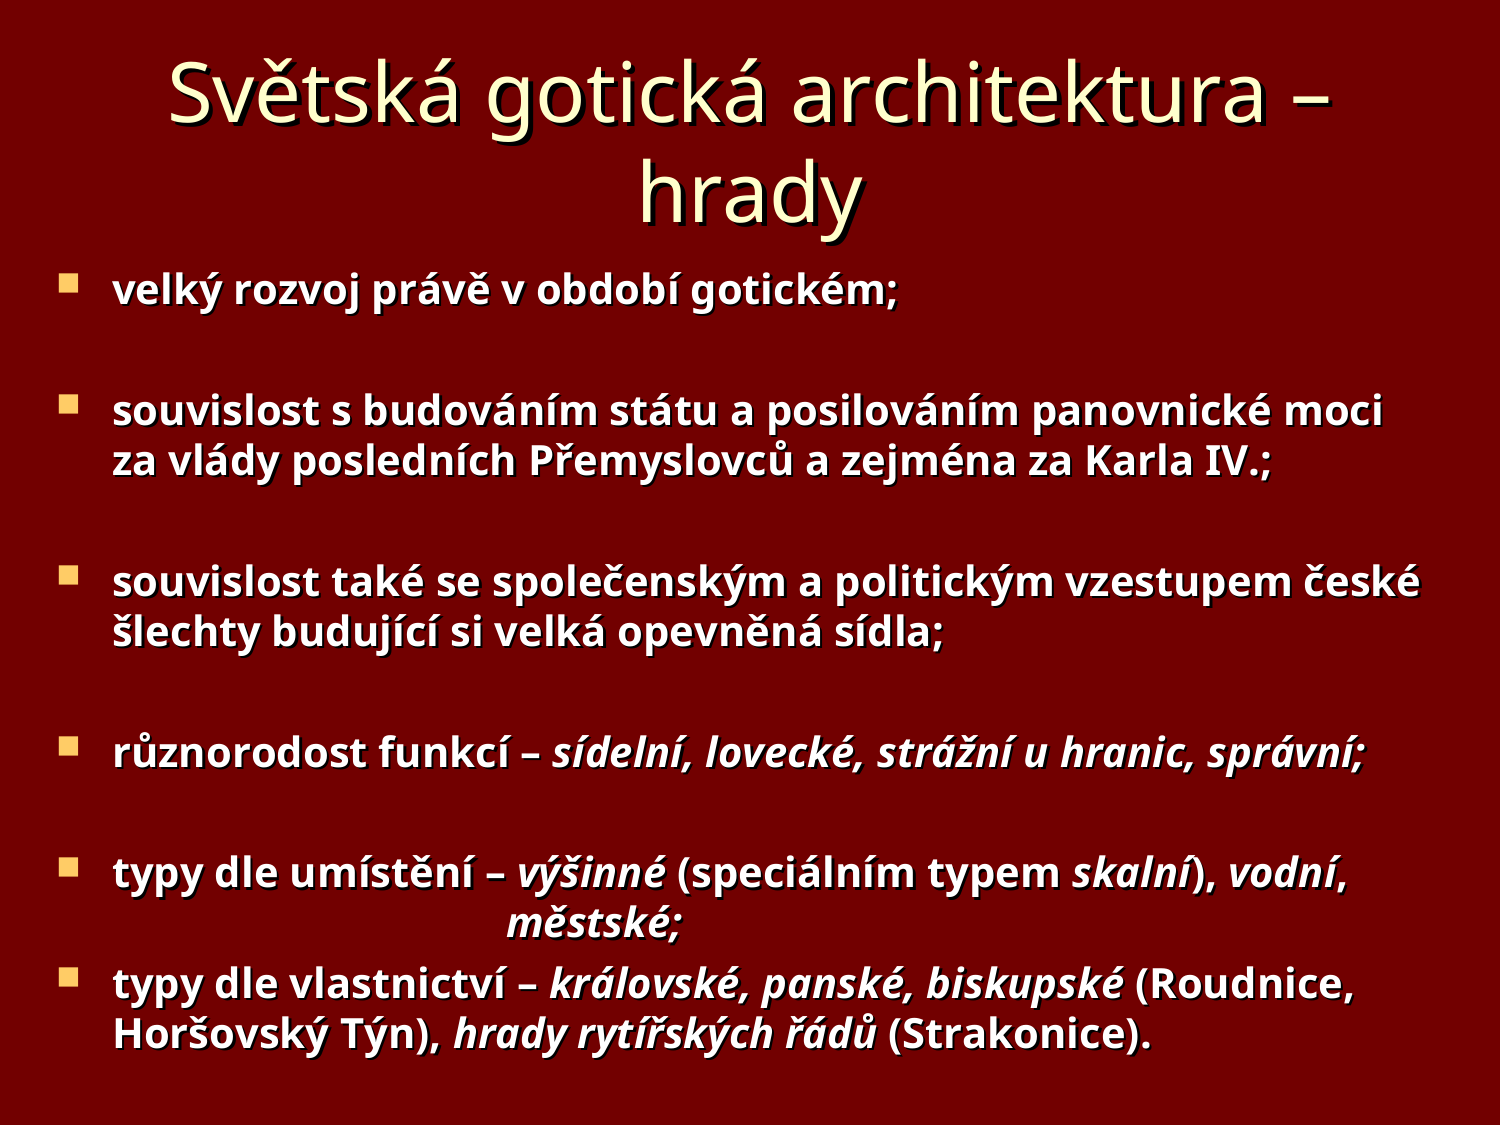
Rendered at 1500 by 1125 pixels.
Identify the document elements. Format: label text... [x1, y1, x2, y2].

list velký rozvoj právě v období gotickém; souvislost s budováním státu a posilováním panovnické moci za vlády posledních Přemyslovců a zejména za Karla IV.; souvislost také se společenským a politickým vzestupem české šlechty budující si velká opevněná sídla; různorodost funkcí – sídelní, lovecké, strážní u hranic, správní; typy dle umístění – výšinné (speciálním typem skalní), vodní, městské; typy dle vlastnictví – královské, panské, biskupské (Roudnice, Horšovský Týn), hrady rytířských řádů (Strakonice). [41, 255, 1471, 1083]
title Světská gotická architektura – hrady [41, 45, 1459, 233]
